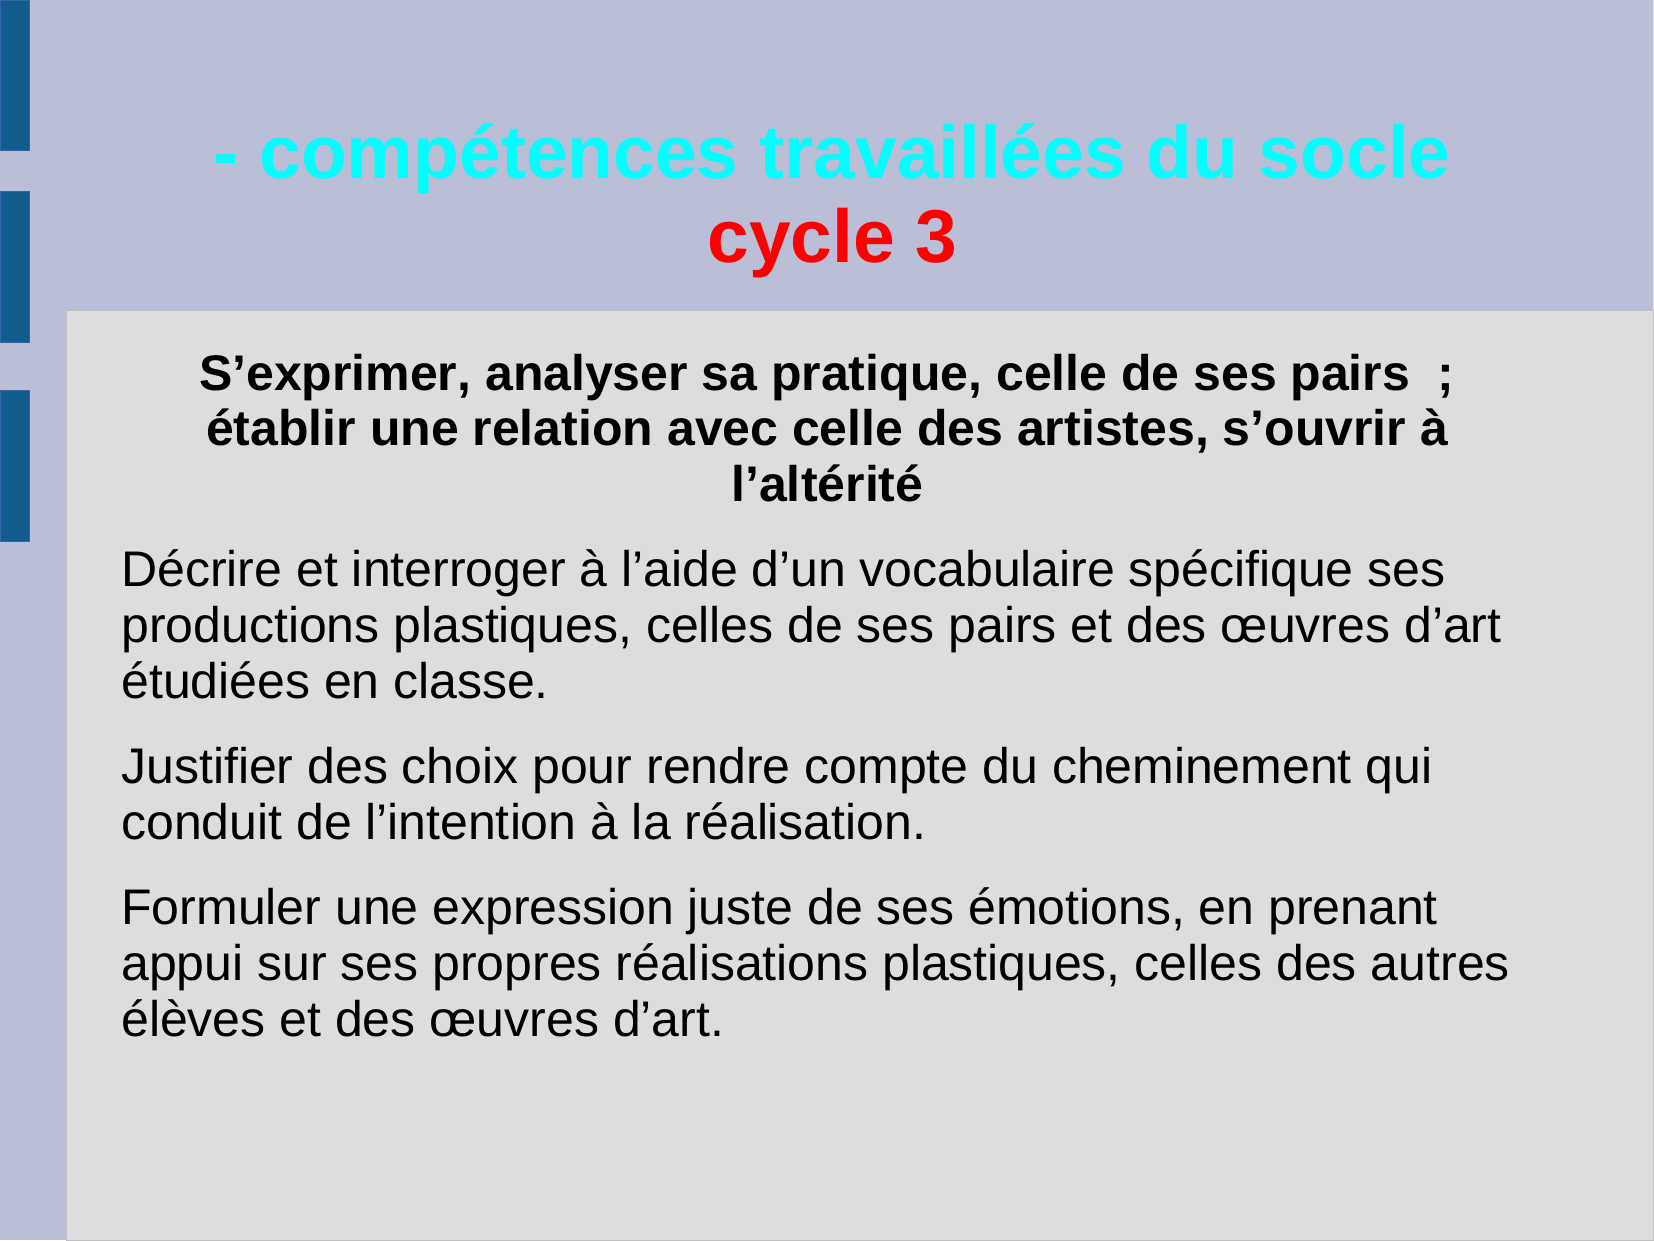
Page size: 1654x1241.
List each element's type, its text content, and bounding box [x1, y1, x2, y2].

title - compétences travaillées du socle cycle 3 [82, 26, 1571, 279]
list S’exprimer, analyser sa pratique, celle de ses pairs ; établir une relation avec celle des artistes, s’ouvrir à l’altérité Décrire et interroger à l’aide d’un vocabulaire spécifique ses productions plastiques, celles de ses pairs et des œuvres d’art étudiées en classe. Justifier des choix pour rendre compte du cheminement qui conduit de l’intention à la réalisation. Formuler une expression juste de ses émotions, en prenant appui sur ses propres réalisations plastiques, celles des autres élèves et des œuvres d’art. [121, 344, 1534, 1127]
